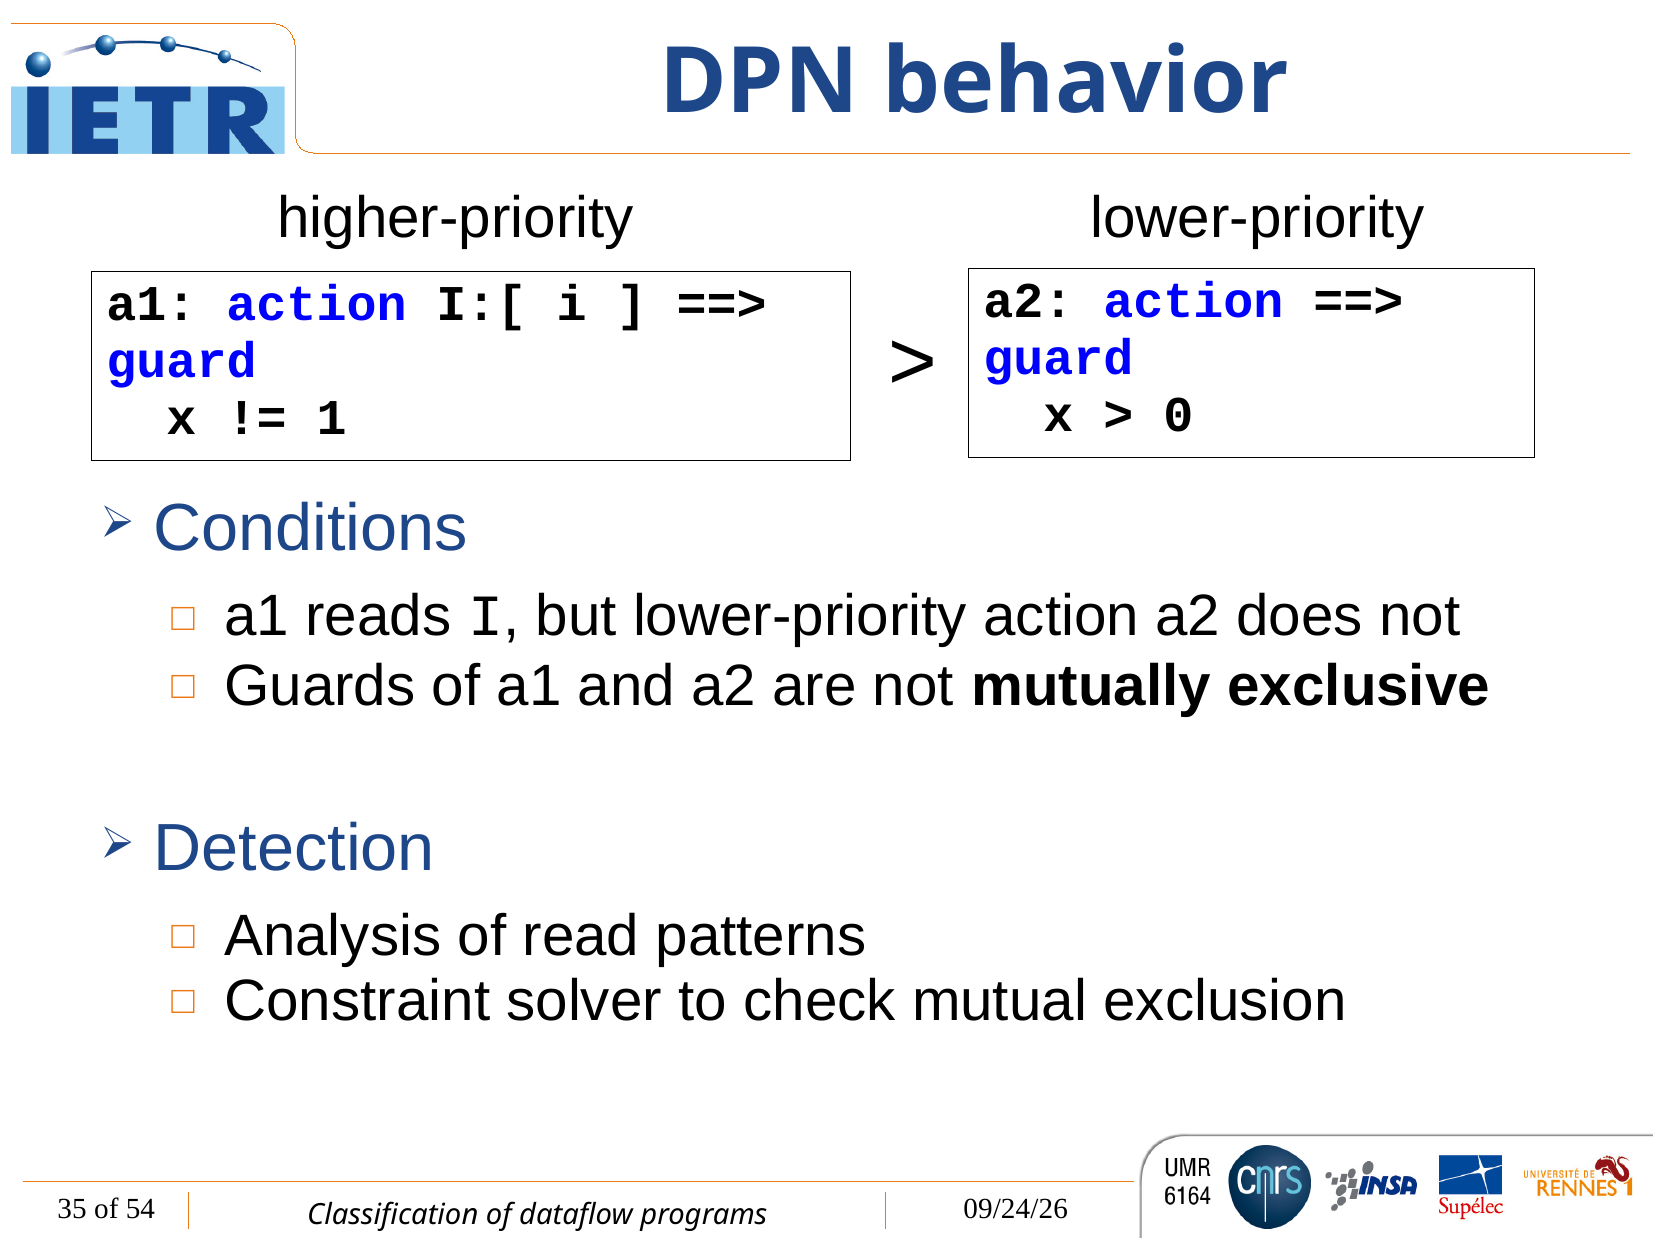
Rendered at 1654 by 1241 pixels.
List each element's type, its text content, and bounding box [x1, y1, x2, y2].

text_box > [874, 307, 953, 415]
text_box lower-priority [1075, 177, 1440, 257]
title DPN behavior [295, 0, 1654, 154]
list Conditions a1 reads I, but lower-priority action a2 does not Guards of a1 and a2 are not mutually exclusive Detection Analysis of read patterns Constraint solver to check mutual exclusion [82, 212, 1619, 1111]
picture [11, 35, 285, 154]
text_box a2: action ==> guard x > 0 [968, 268, 1535, 458]
text_box a1: action I:[ i ] ==> guard x != 1 [91, 271, 851, 461]
text_box higher-priority [262, 177, 650, 257]
picture [1139, 1133, 1653, 1238]
